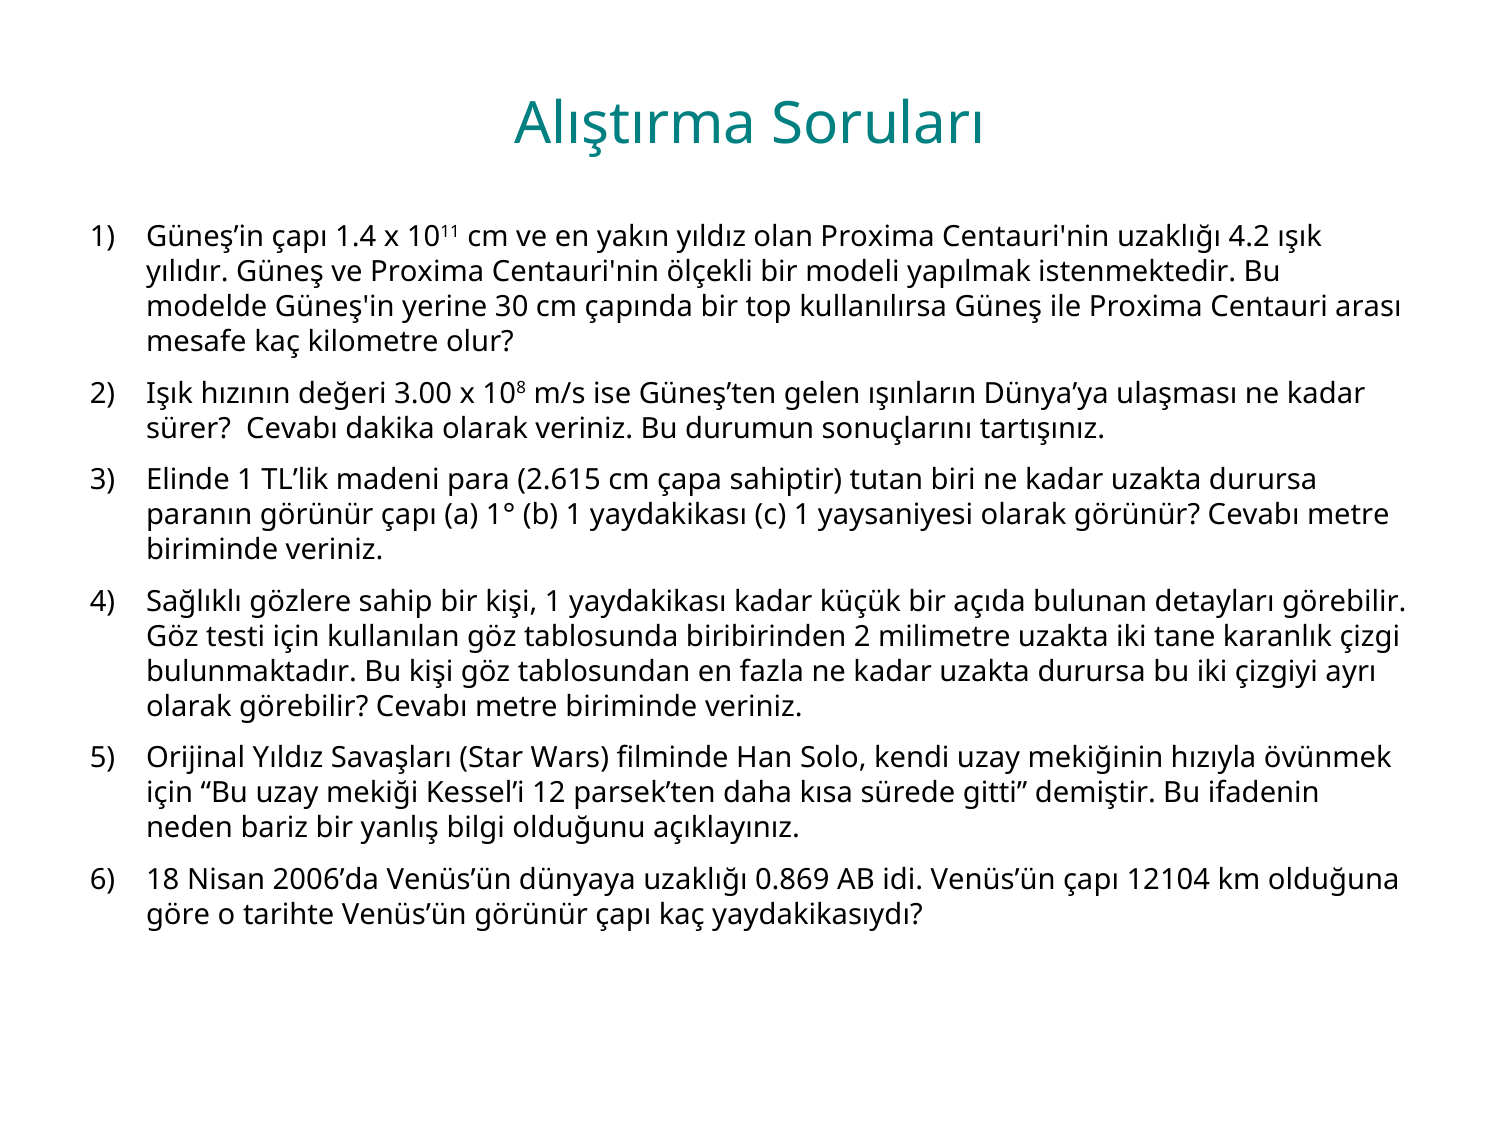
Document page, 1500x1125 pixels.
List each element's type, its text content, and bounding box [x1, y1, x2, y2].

title Alıştırma Soruları [75, 42, 1426, 198]
list Güneş’in çapı 1.4 x 1011 cm ve en yakın yıldız olan Proxima Centauri'nin uzaklığı 4.2 ışık yılıdır. Güneş ve Proxima Centauri'nin ölçekli bir modeli yapılmak istenmektedir. Bu modelde Güneş'in yerine 30 cm çapında bir top kullanılırsa Güneş ile Proxima Centauri arası mesafe kaç kilometre olur? Işık hızının değeri 3.00 x 108 m/s ise Güneş’ten gelen ışınların Dünya’ya ulaşması ne kadar sürer? Cevabı dakika olarak veriniz. Bu durumun sonuçlarını tartışınız. Elinde 1 TL’lik madeni para (2.615 cm çapa sahiptir) tutan biri ne kadar uzakta durursa paranın görünür çapı (a) 1° (b) 1 yaydakikası (c) 1 yaysaniyesi olarak görünür? Cevabı metre biriminde veriniz. Sağlıklı gözlere sahip bir kişi, 1 yaydakikası kadar küçük bir açıda bulunan detayları görebilir. Göz testi için kullanılan göz tablosunda biribirinden 2 milimetre uzakta iki tane karanlık çizgi bulunmaktadır. Bu kişi göz tablosundan en fazla ne kadar uzakta durursa bu iki çizgiyi ayrı olarak görebilir? Cevabı metre biriminde veriniz. Orijinal Yıldız Savaşları (Star Wars) filminde Han Solo, kendi uzay mekiğinin hızıyla övünmek için “Bu uzay mekiği Kessel’i 12 parsek’ten daha kısa sürede gitti” demiştir. Bu ifadenin neden bariz bir yanlış bilgi olduğunu açıklayınız. 18 Nisan 2006’da Venüs’ün dünyaya uzaklığı 0.869 AB idi. Venüs’ün çapı 12104 km olduğuna göre o tarihte Venüs’ün görünür çapı kaç yaydakikasıydı? [75, 210, 1426, 1021]
